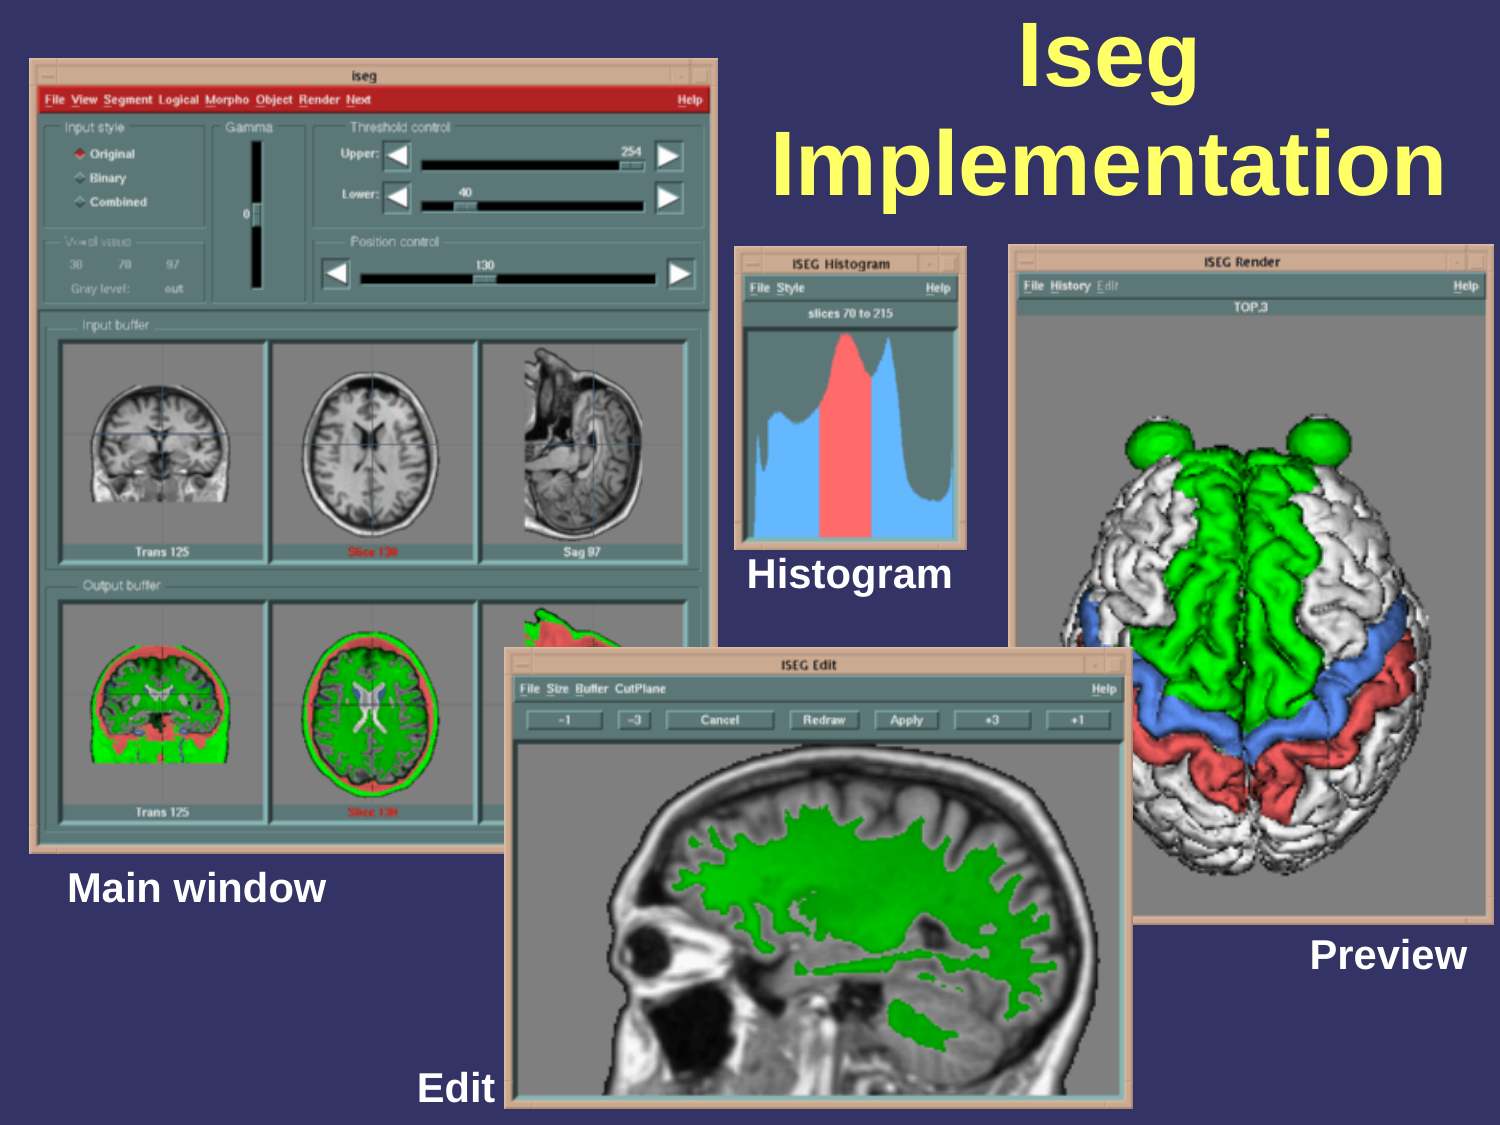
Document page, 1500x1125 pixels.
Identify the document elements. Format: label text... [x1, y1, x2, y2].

text_box Main window [29, 854, 365, 920]
text_box Histogram [722, 539, 978, 605]
picture [29, 58, 1494, 1109]
text_box Preview [1277, 920, 1500, 986]
title Iseg Implementation [754, 0, 1465, 223]
text_box Edit [399, 1053, 513, 1119]
picture [734, 246, 967, 539]
